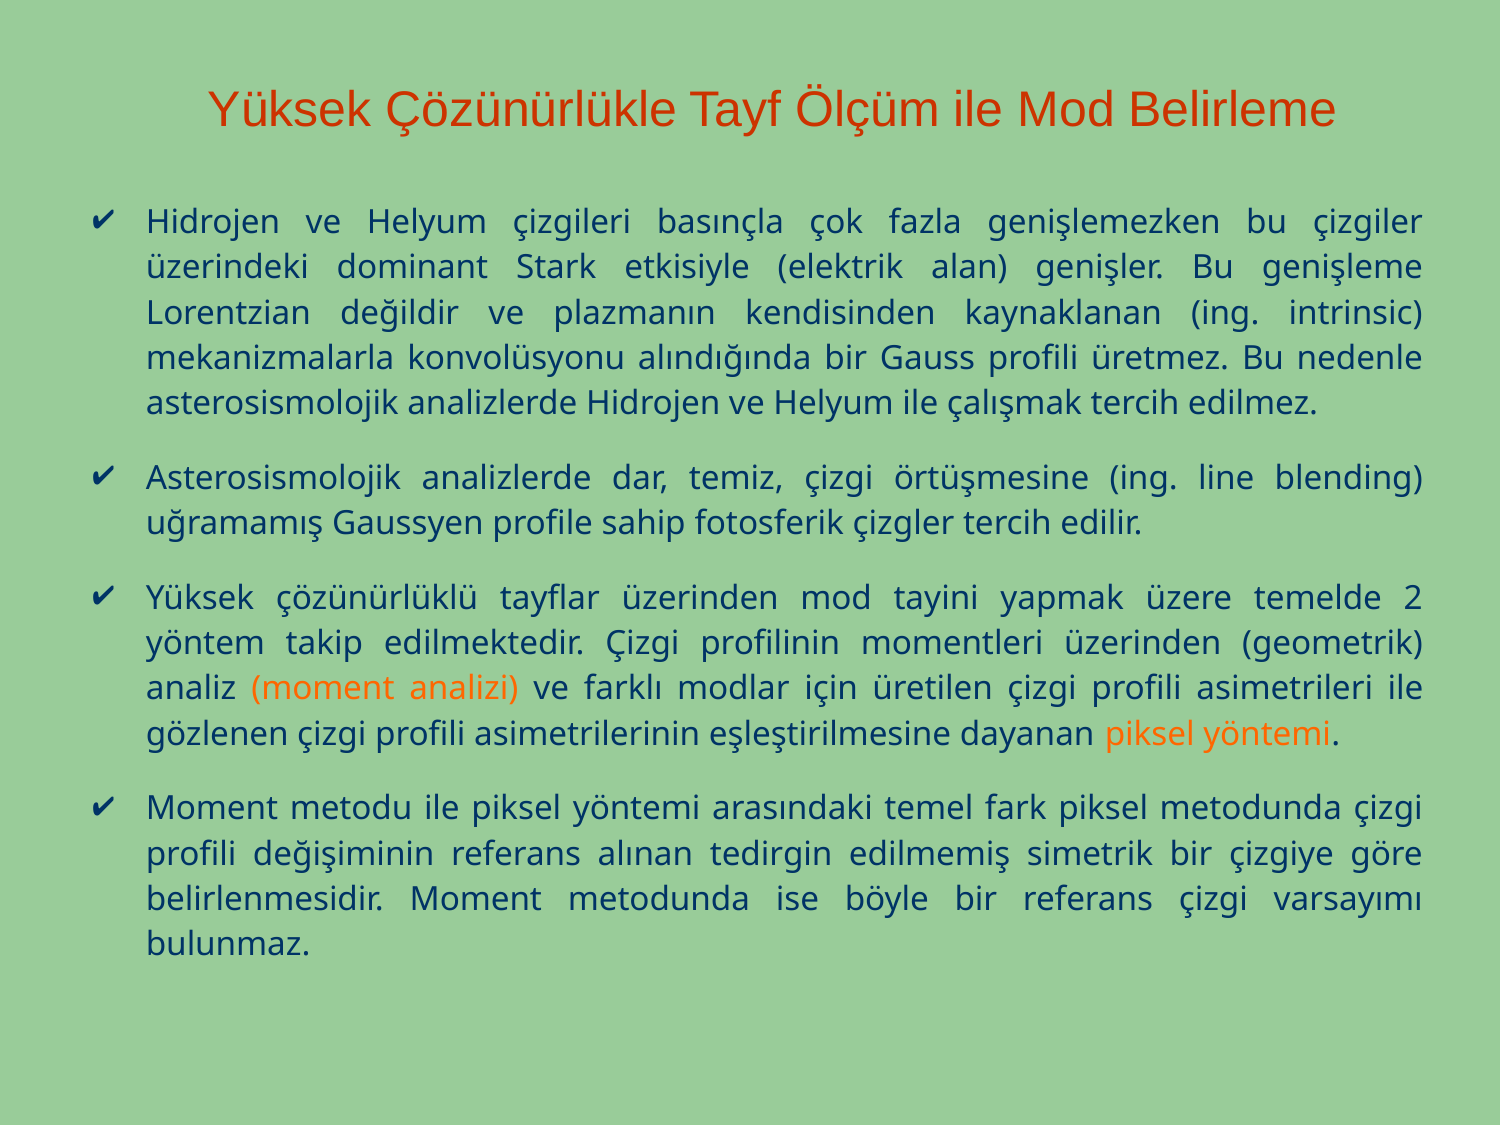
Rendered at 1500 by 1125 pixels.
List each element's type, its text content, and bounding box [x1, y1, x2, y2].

list Hidrojen ve Helyum çizgileri basınçla çok fazla genişlemezken bu çizgiler üzerindeki dominant Stark etkisiyle (elektrik alan) genişler. Bu genişleme Lorentzian değildir ve plazmanın kendisinden kaynaklanan (ing. intrinsic) mekanizmalarla konvolüsyonu alındığında bir Gauss profili üretmez. Bu nedenle asterosismolojik analizlerde Hidrojen ve Helyum ile çalışmak tercih edilmez. Asterosismolojik analizlerde dar, temiz, çizgi örtüşmesine (ing. line blending) uğramamış Gaussyen profile sahip fotosferik çizgler tercih edilir. Yüksek çözünürlüklü tayflar üzerinden mod tayini yapmak üzere temelde 2 yöntem takip edilmektedir. Çizgi profilinin momentleri üzerinden (geometrik) analiz (moment analizi) ve farklı modlar için üretilen çizgi profili asimetrileri ile gözlenen çizgi profili asimetrilerinin eşleştirilmesine dayanan piksel yöntemi. Moment metodu ile piksel yöntemi arasındaki temel fark piksel metodunda çizgi profili değişiminin referans alınan tedirgin edilmemiş simetrik bir çizgiye göre belirlenmesidir. Moment metodunda ise böyle bir referans çizgi varsayımı bulunmaz. [75, 198, 1425, 1051]
title Yüksek Çözünürlükle Tayf Ölçüm ile Mod Belirleme [135, 22, 1410, 196]
